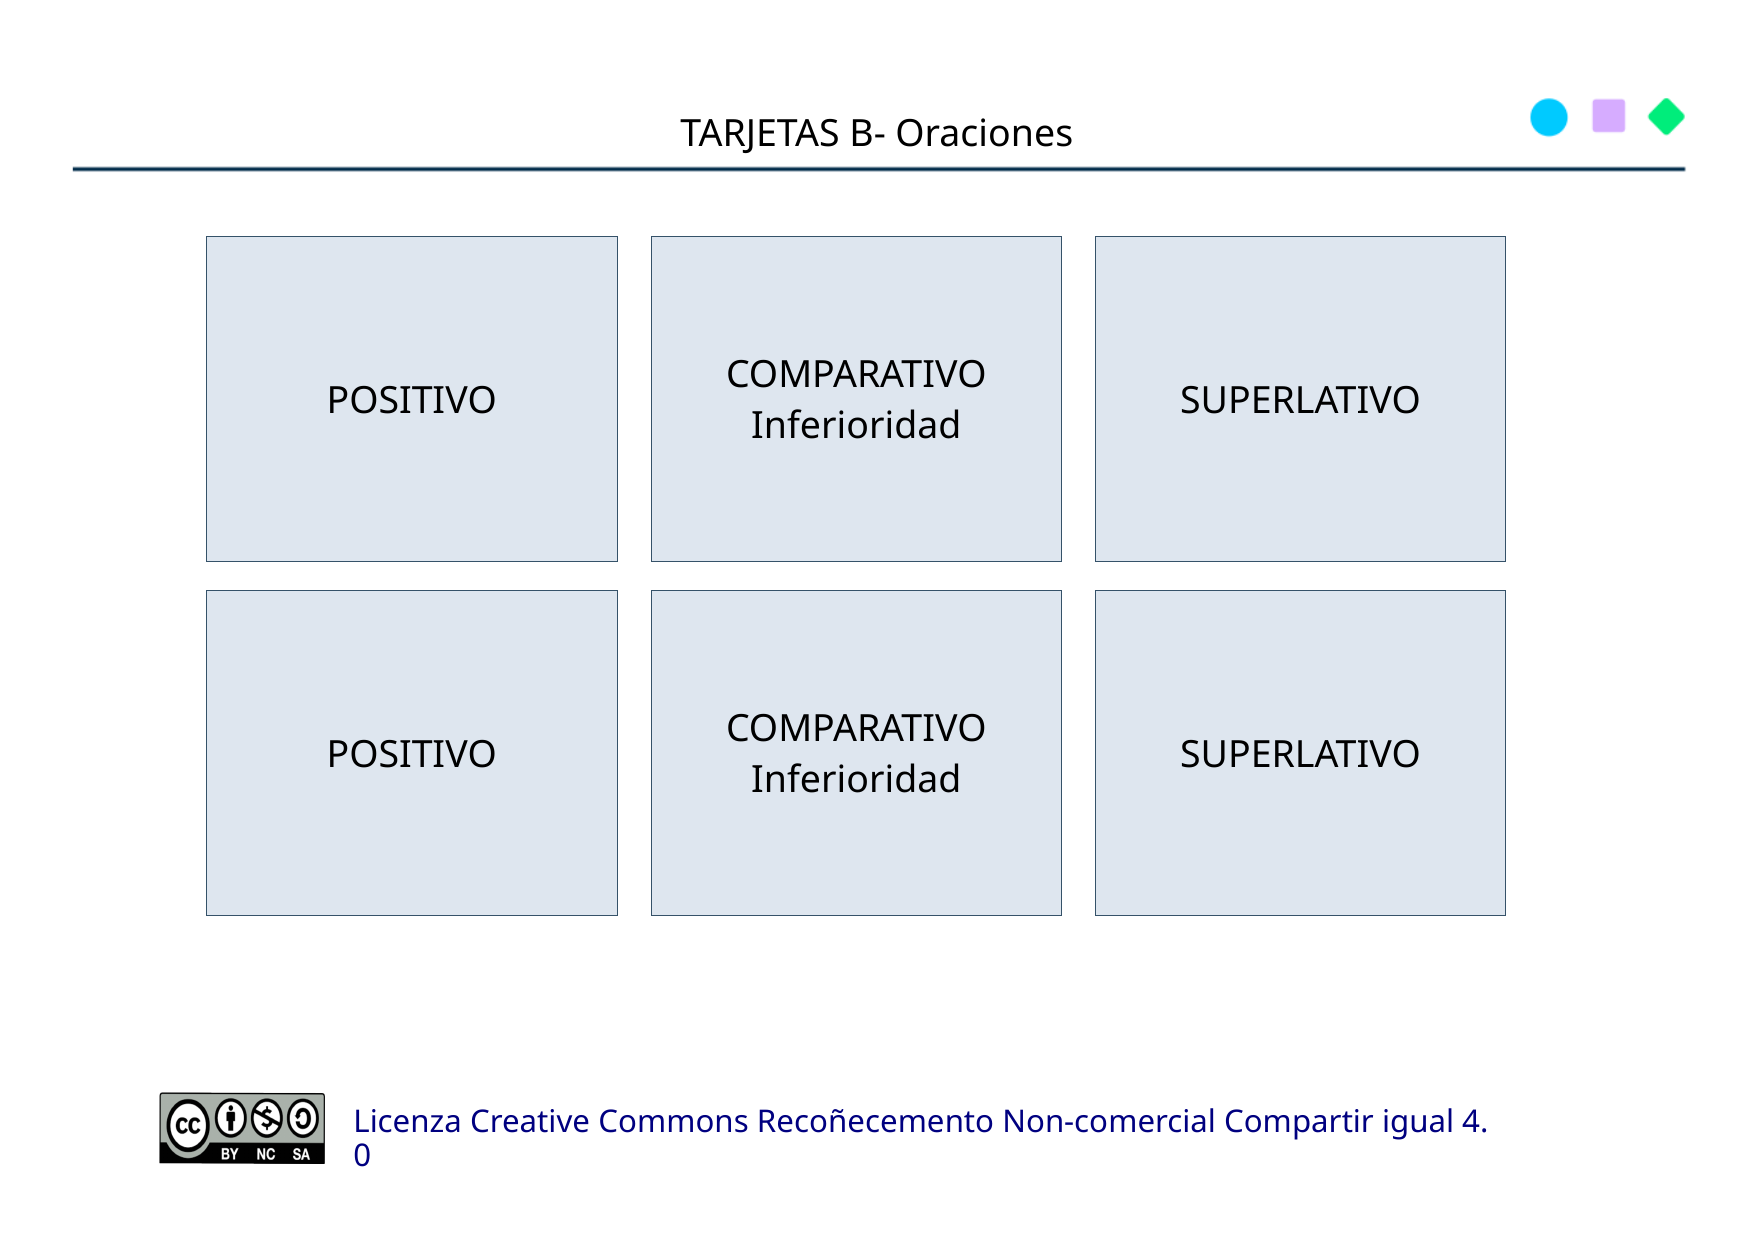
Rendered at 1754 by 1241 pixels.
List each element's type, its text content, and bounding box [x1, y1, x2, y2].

text_box Licenza Creative Commons Recoñecemento Non-comercial Compartir igual 4.0 [338, 1072, 1506, 1170]
text_box SUPERLATIVO [1095, 590, 1506, 916]
text_box POSITIVO [206, 236, 618, 562]
picture [159, 1092, 325, 1164]
text_box COMPARATIVO Inferioridad [651, 590, 1062, 916]
text_box SUPERLATIVO [1095, 236, 1506, 562]
text_box POSITIVO [206, 590, 618, 916]
text_box COMPARATIVO Inferioridad [651, 236, 1062, 562]
picture [59, 70, 1695, 194]
